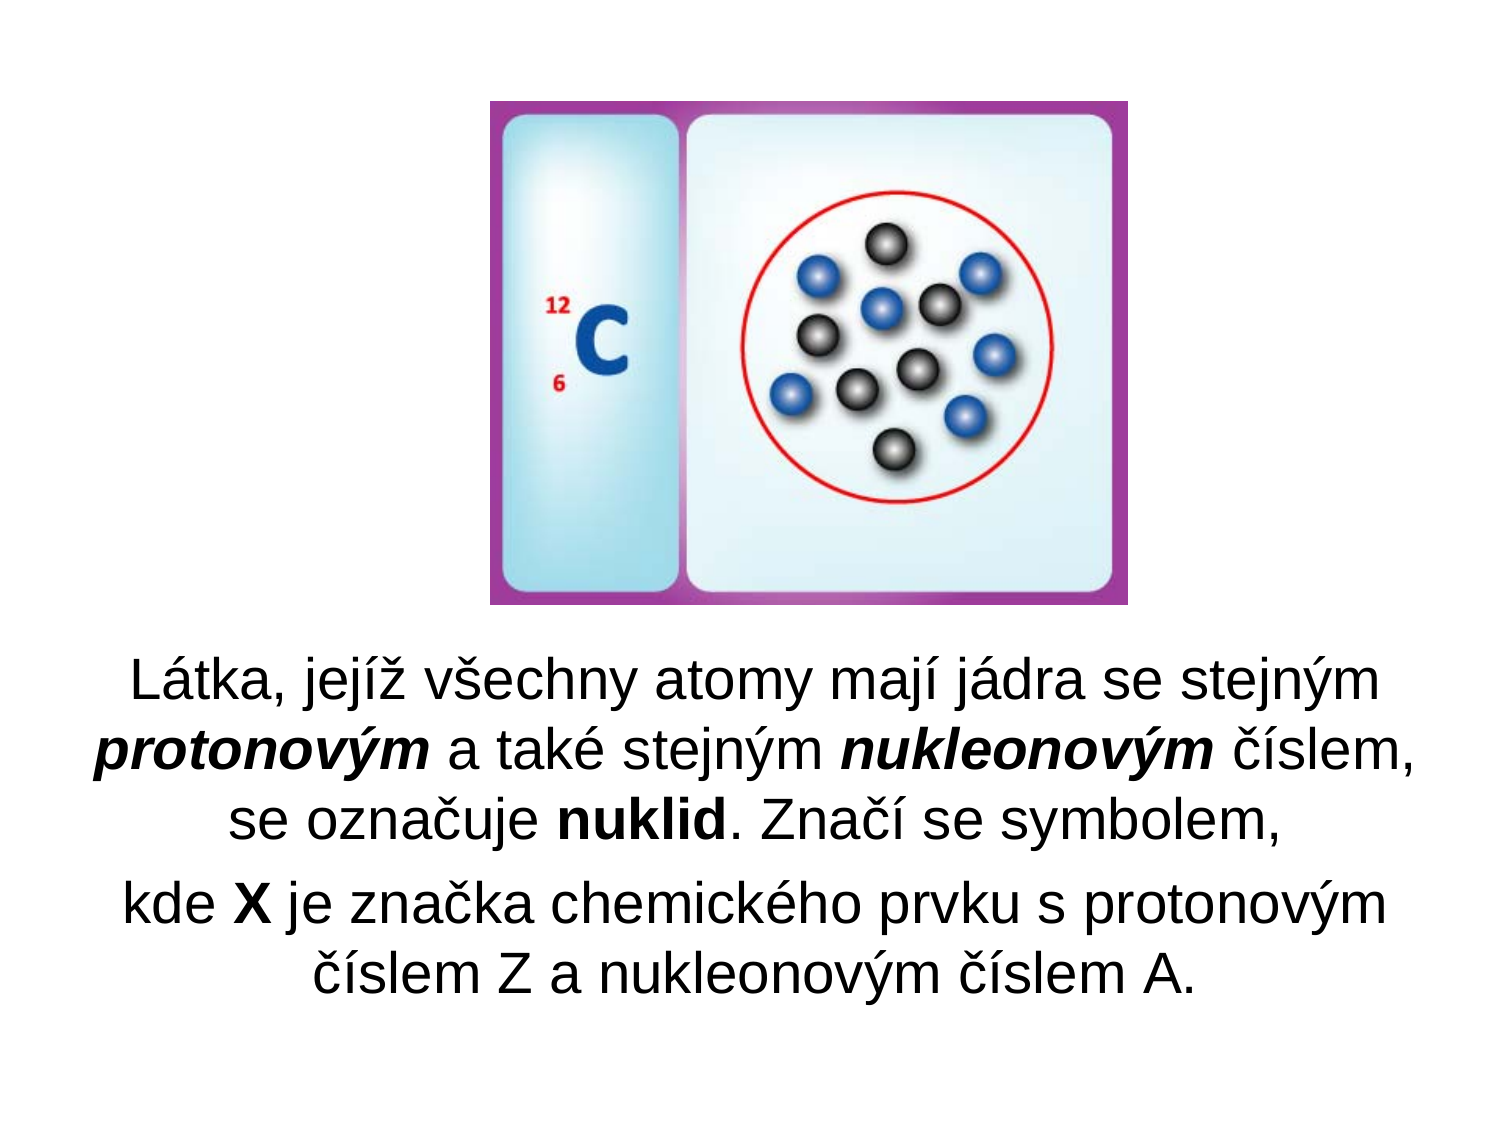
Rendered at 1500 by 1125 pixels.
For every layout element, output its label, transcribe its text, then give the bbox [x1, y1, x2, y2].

subtitle Látka, jejíž všechny atomy mají jádra se stejným protonovým a také stejným nukleonovým číslem, se označuje nuklid. Značí se symbolem, kde X je značka chemického prvku s protonovým číslem Z a nukleonovým číslem A. [53, 633, 1459, 1067]
picture [490, 101, 1128, 605]
